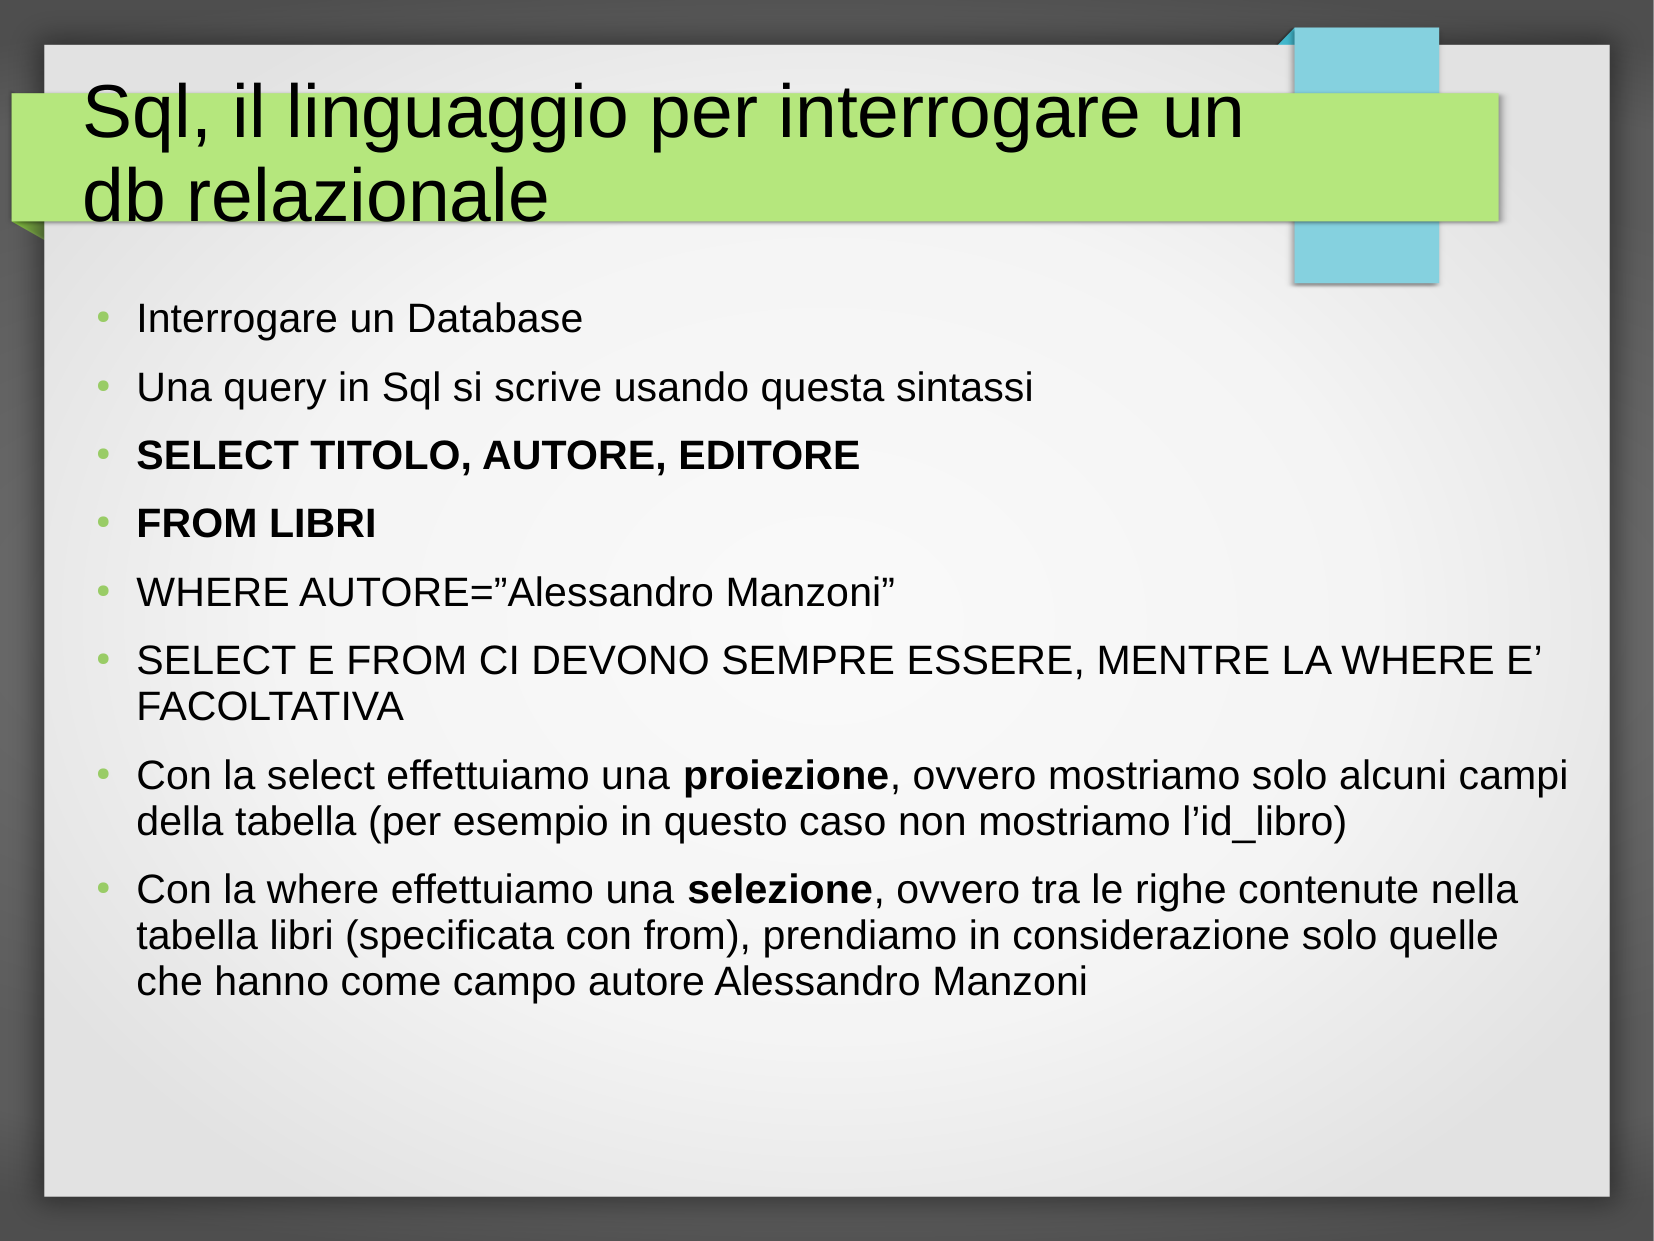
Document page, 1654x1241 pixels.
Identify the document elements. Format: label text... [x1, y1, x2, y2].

title Sql, il linguaggio per interrogare un db relazionale [82, 69, 1264, 238]
picture [0, 0, 1654, 1241]
list Interrogare un Database Una query in Sql si scrive usando questa sintassi SELECT TITOLO, AUTORE, EDITORE FROM LIBRI WHERE AUTORE=”Alessandro Manzoni” SELECT E FROM CI DEVONO SEMPRE ESSERE, MENTRE LA WHERE E’ FACOLTATIVA Con la select effettuiamo una proiezione, ovvero mostriamo solo alcuni campi della tabella (per esempio in questo caso non mostriamo l’id_libro) Con la where effettuiamo una selezione, ovvero tra le righe contenute nella tabella libri (specificata con from), prendiamo in considerazione solo quelle che hanno come campo autore Alessandro Manzoni [82, 295, 1571, 1015]
